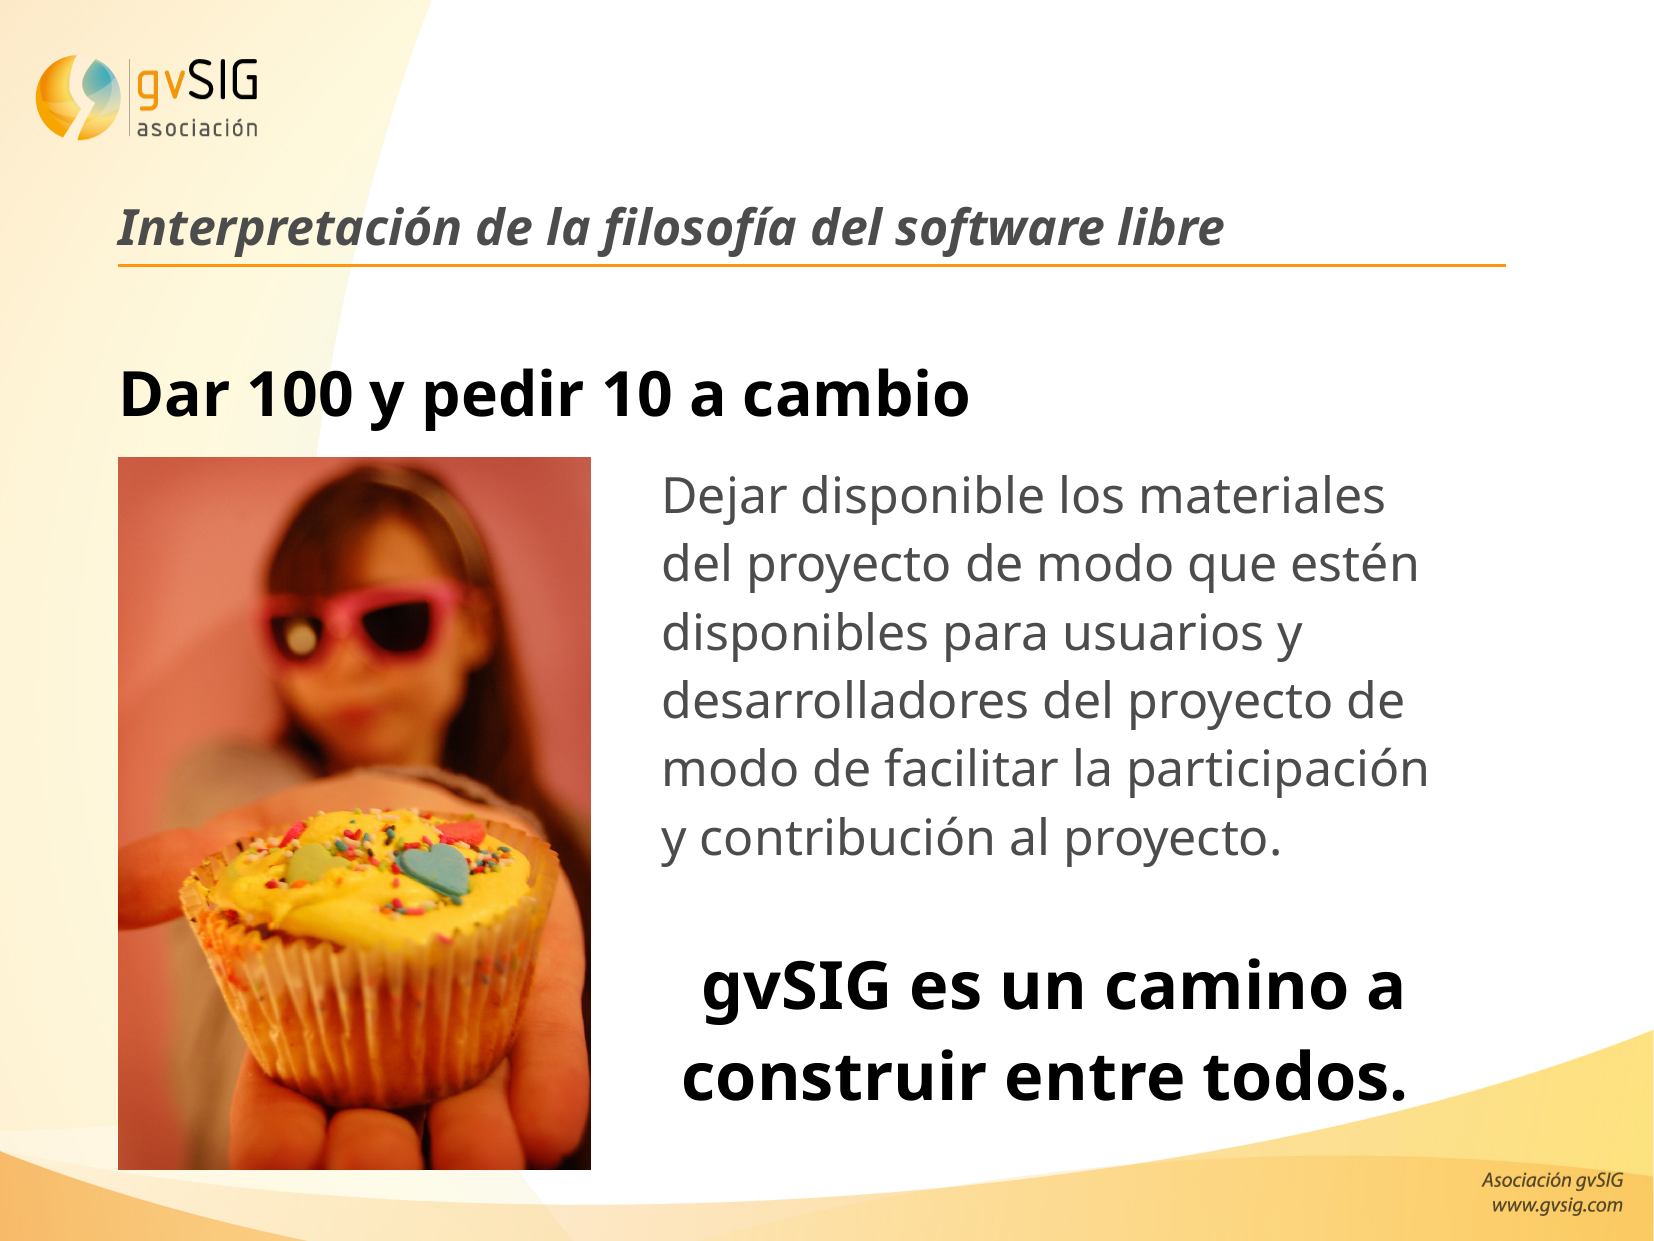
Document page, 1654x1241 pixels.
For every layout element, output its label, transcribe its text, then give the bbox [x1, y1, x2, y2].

picture [0, 0, 1654, 1241]
text_box Dar 100 y pedir 10 a cambio [118, 355, 1506, 429]
text_box Dejar disponible los materiales del proyecto de modo que estén disponibles para usuarios y desarrolladores del proyecto de modo de facilitar la participación y contribución al proyecto. gvSIG es un camino a construir entre todos. [661, 440, 1447, 1140]
title Interpretación de la filosofía del software libre [118, 177, 1607, 276]
